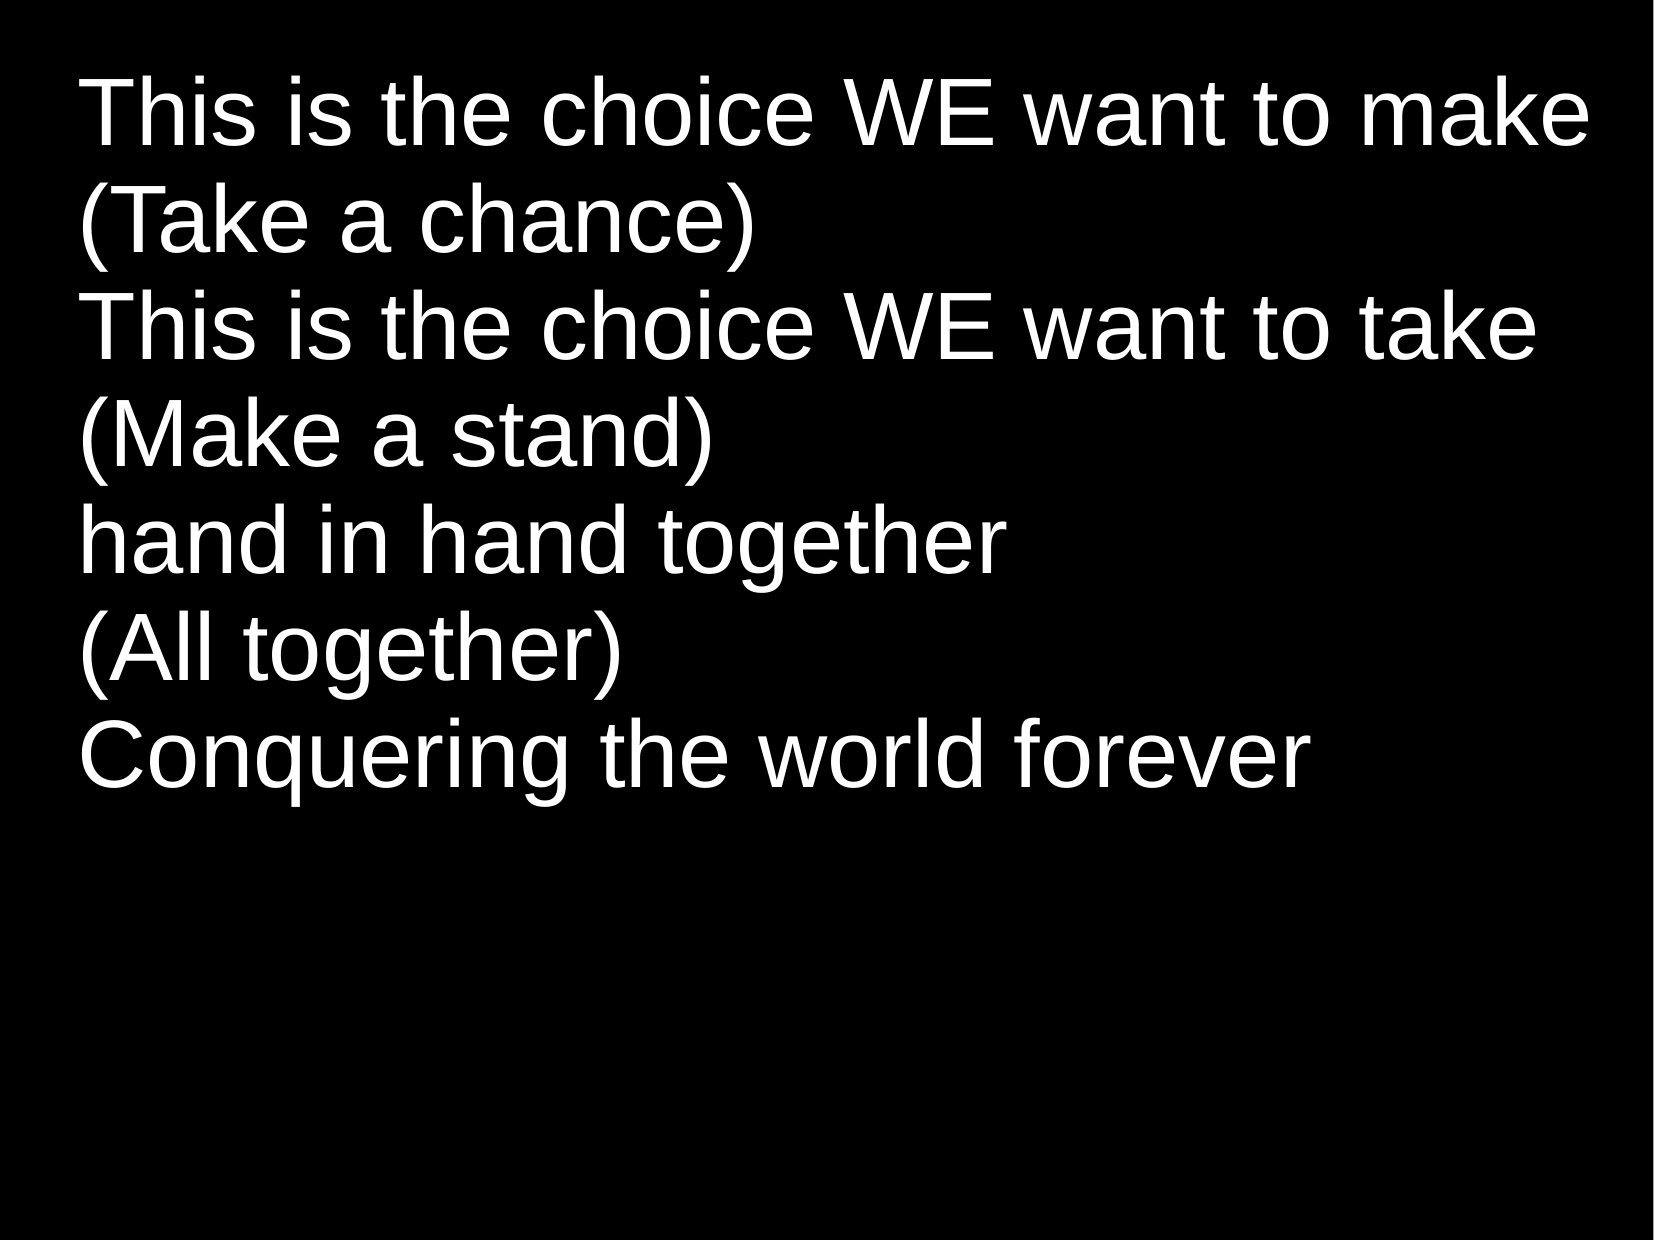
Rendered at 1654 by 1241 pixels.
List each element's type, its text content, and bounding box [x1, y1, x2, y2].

subtitle This is the choice WE want to make (Take a chance) This is the choice WE want to take (Make a stand) hand in hand together (All together) Conquering the world forever [76, 59, 1595, 1023]
